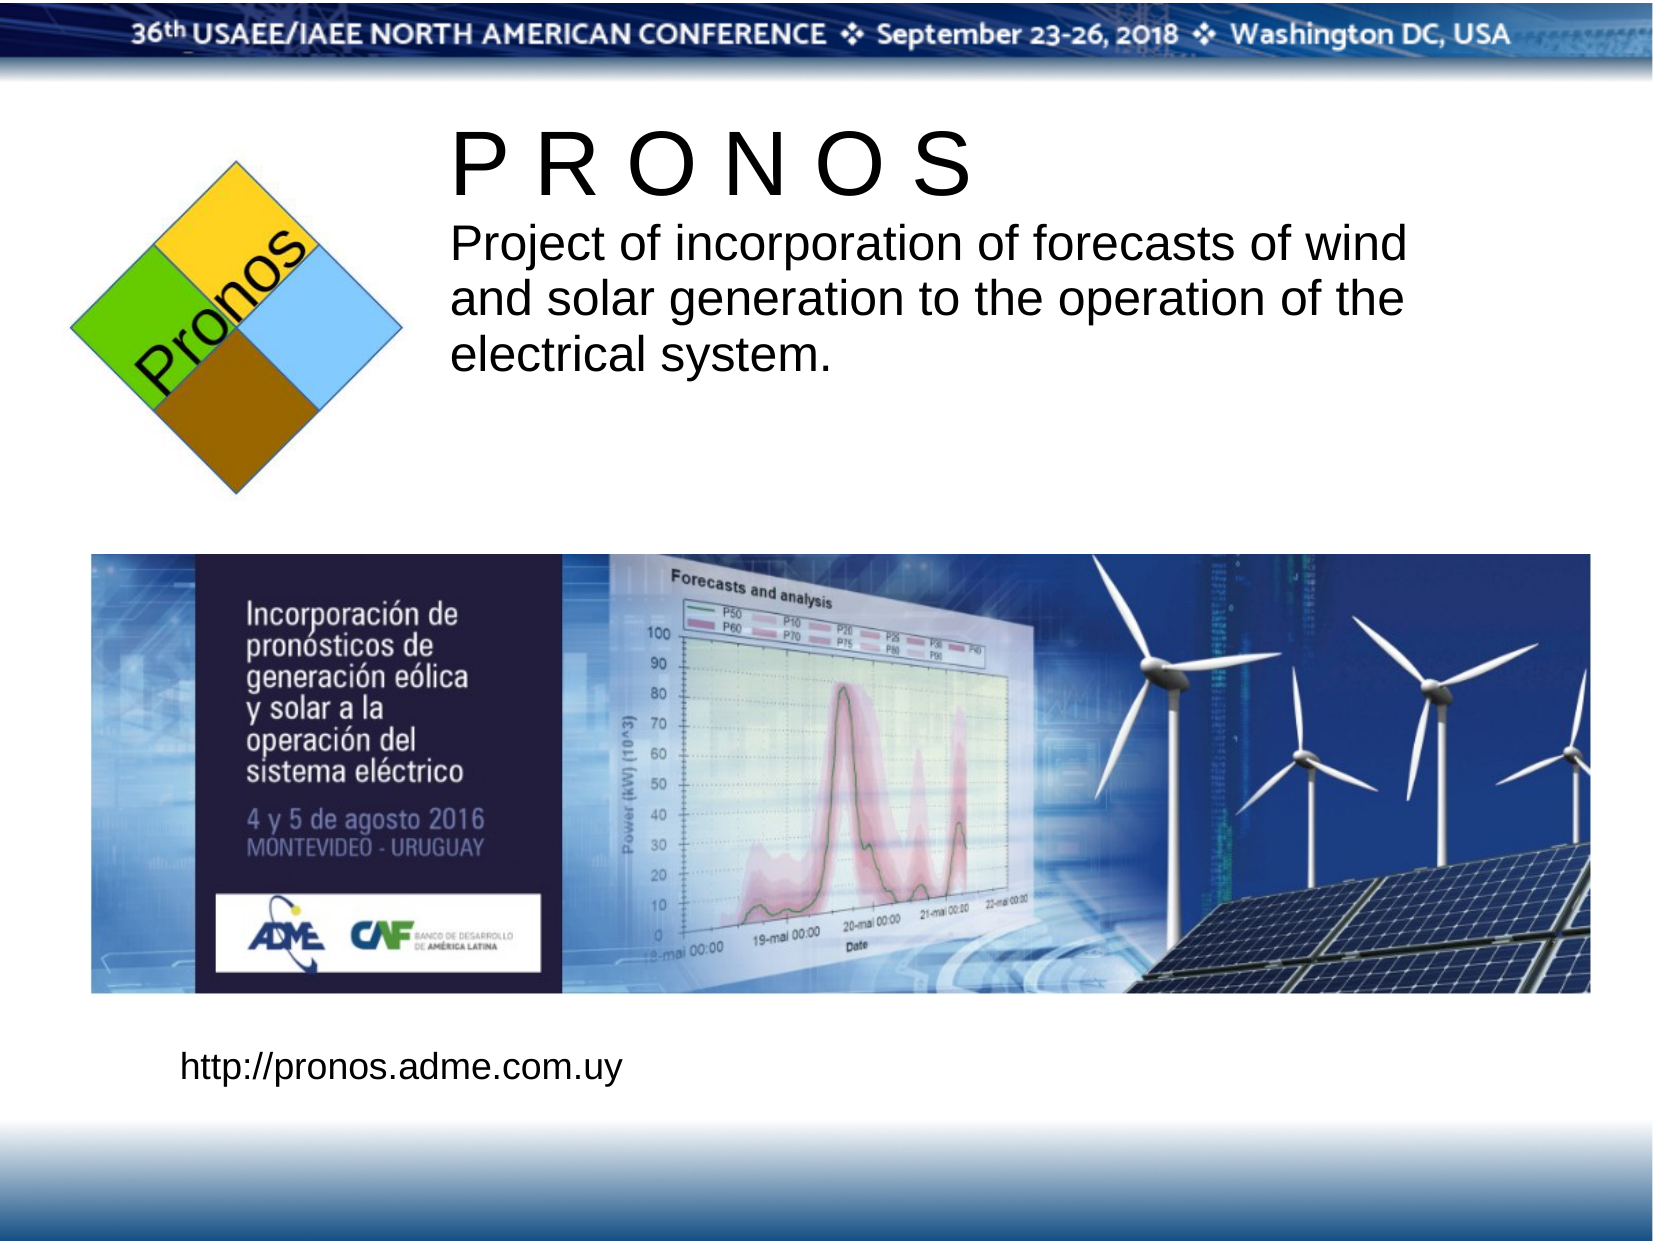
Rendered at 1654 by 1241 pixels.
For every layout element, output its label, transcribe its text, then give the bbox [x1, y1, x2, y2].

text_box http://pronos.adme.com.uy [165, 1038, 1090, 1096]
text_box P R O N O S Project of incorporation of forecasts of wind and solar generation to the operation of the electrical system. [435, 105, 1501, 390]
picture [0, 3, 1653, 1241]
